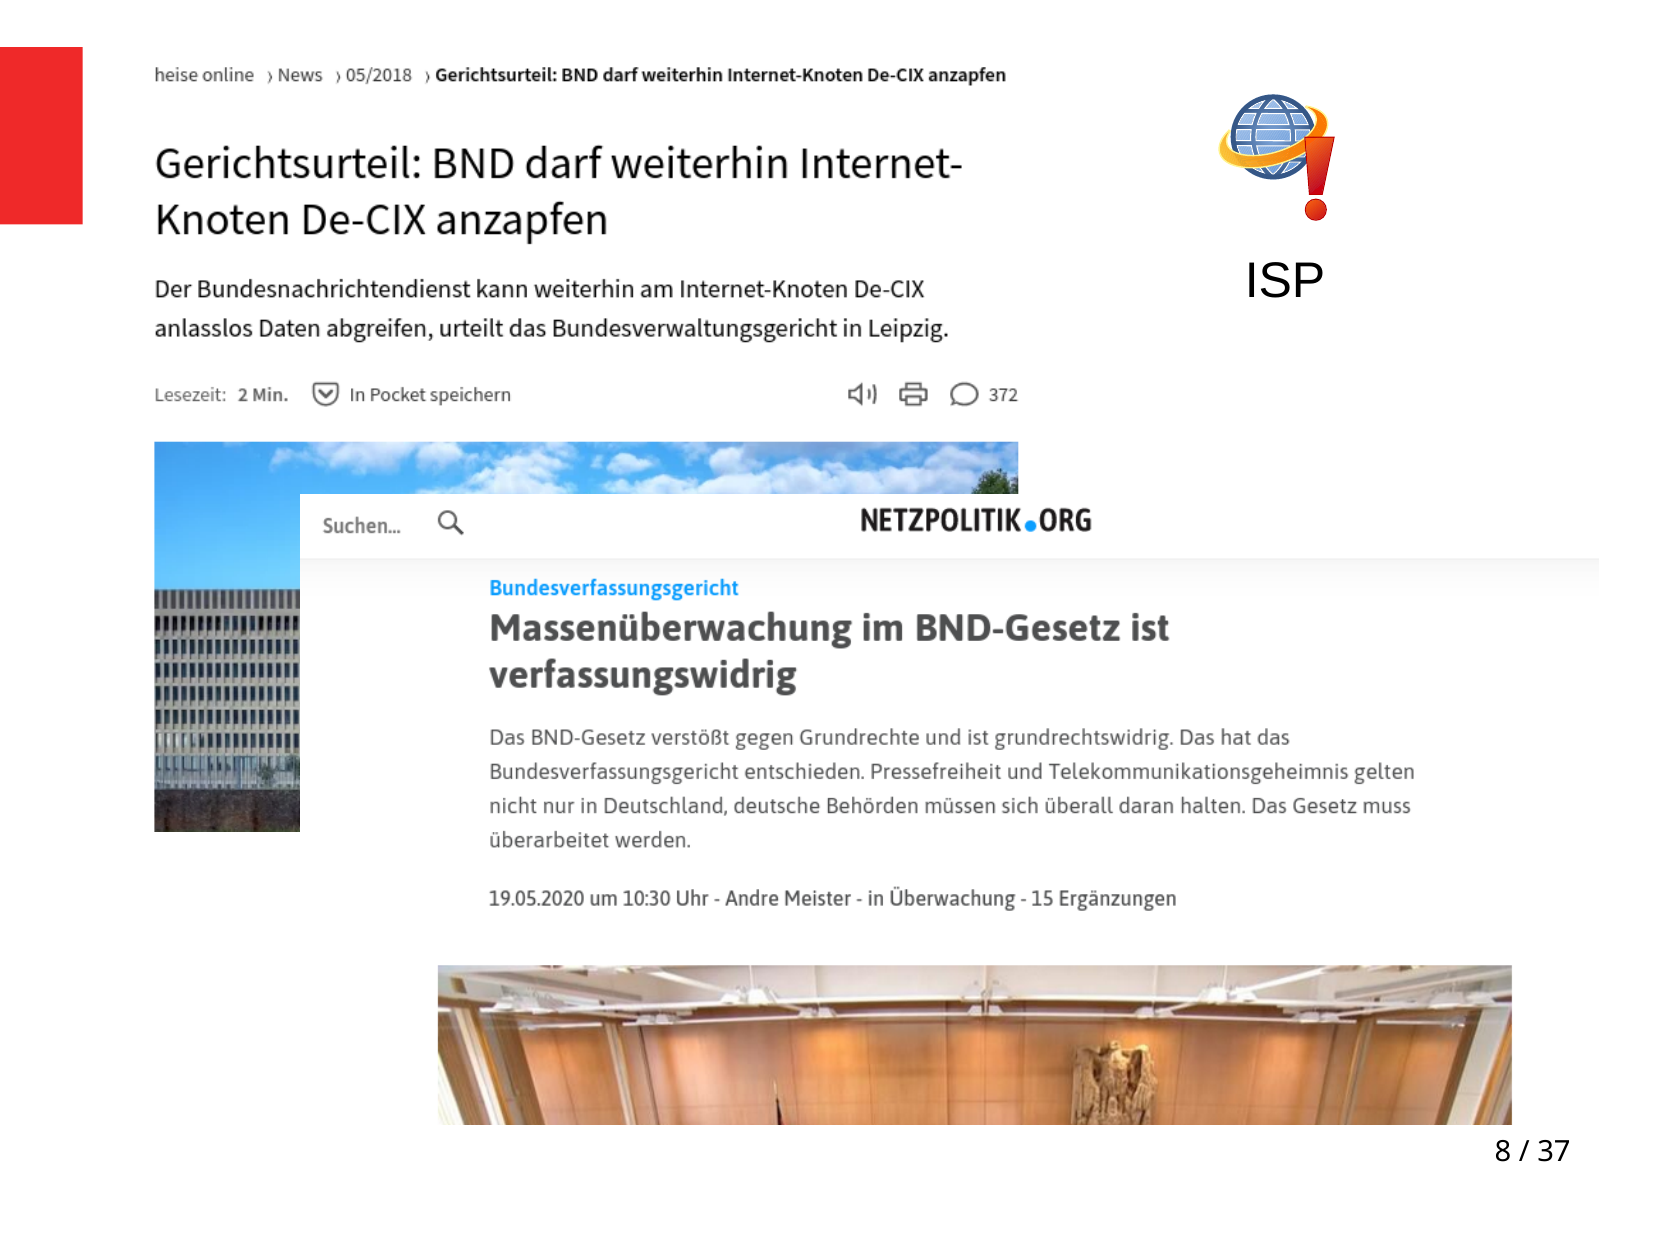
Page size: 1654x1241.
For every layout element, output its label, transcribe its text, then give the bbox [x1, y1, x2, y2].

picture [122, 59, 1599, 1126]
picture [1215, 75, 1380, 241]
text_box ISP [1230, 244, 1366, 316]
